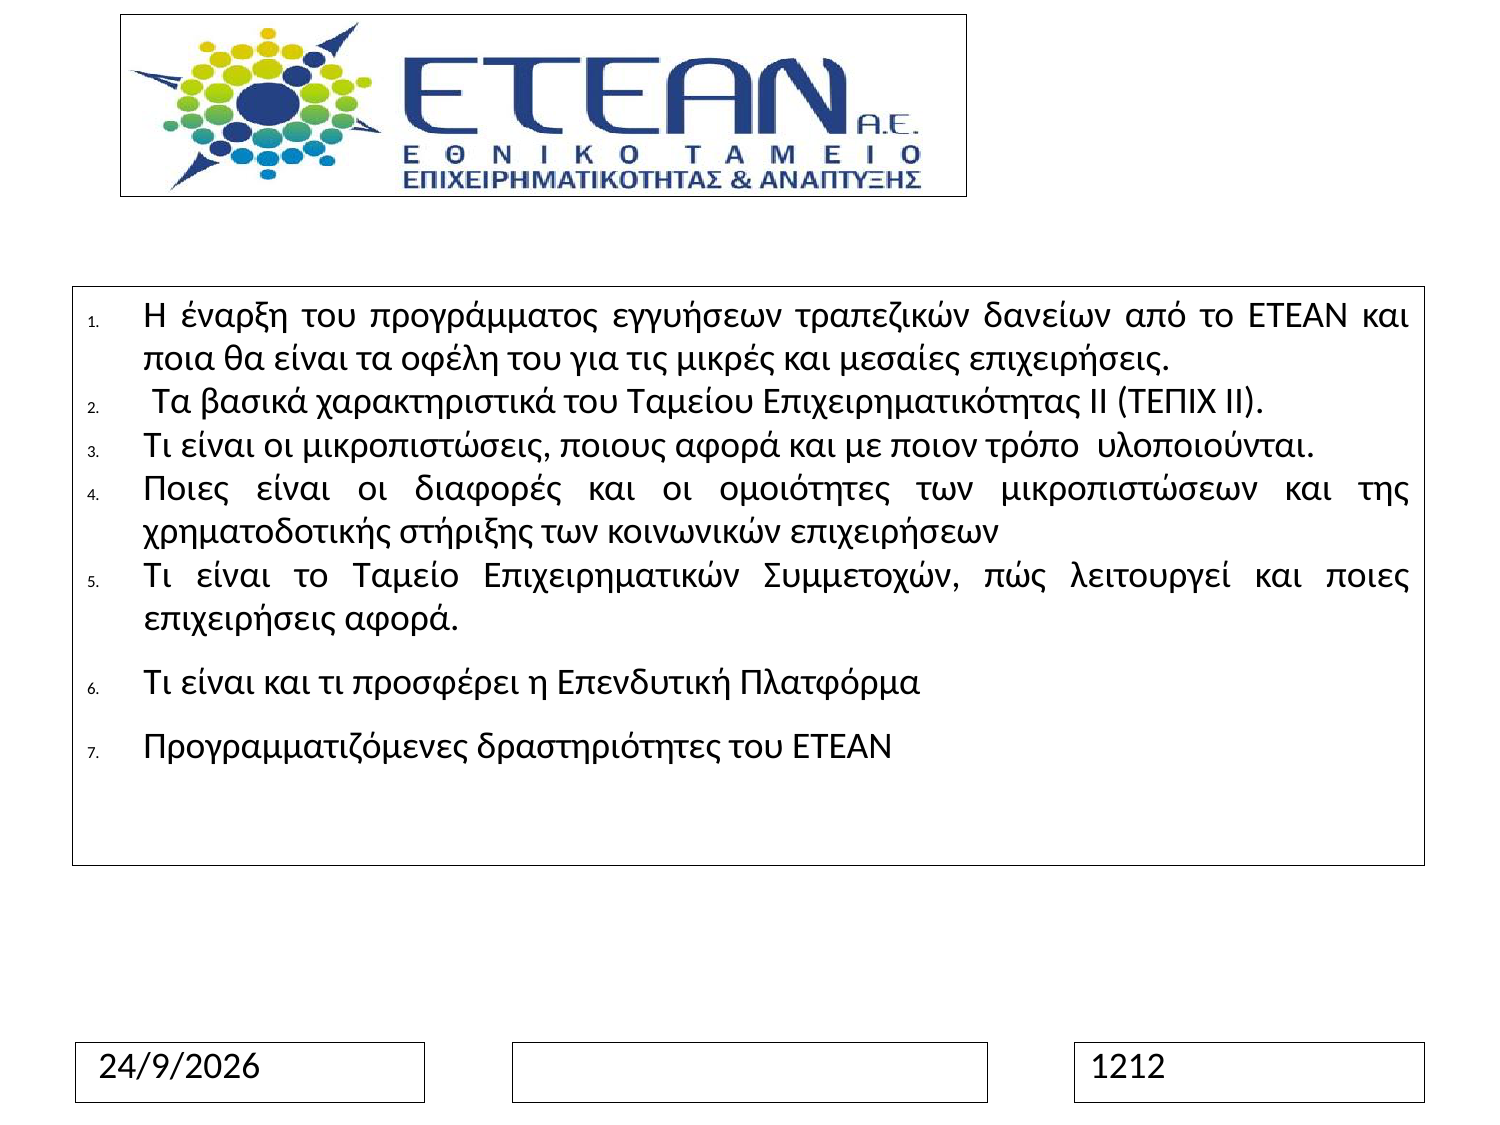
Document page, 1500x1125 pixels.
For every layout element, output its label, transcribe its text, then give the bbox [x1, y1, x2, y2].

picture [121, 15, 966, 196]
text_box Η έναρξη του προγράμματος εγγυήσεων τραπεζικών δανείων από το ΕΤΕΑΝ και ποια θα είναι τα οφέλη του για τις μικρές και μεσαίες επιχειρήσεις. Τα βασικά χαρακτηριστικά του Ταμείου Επιχειρηματικότητας ΙΙ (ΤΕΠΙΧ ΙΙ). Τι είναι οι μικροπιστώσεις, ποιους αφορά και με ποιον τρόπο υλοποιούνται. Ποιες είναι οι διαφορές και οι ομοιότητες των μικροπιστώσεων και της χρηματοδοτικής στήριξης των κοινωνικών επιχειρήσεων Τι είναι το Ταμείο Επιχειρηματικών Συμμετοχών, πώς λειτουργεί και ποιες επιχειρήσεις αφορά. Τι είναι και τι προσφέρει η Επενδυτική Πλατφόρμα Προγραμματιζόμενες δραστηριότητες του ΕΤΕΑΝ [72, 286, 1425, 866]
slide_number 11 [1074, 1042, 1425, 1103]
